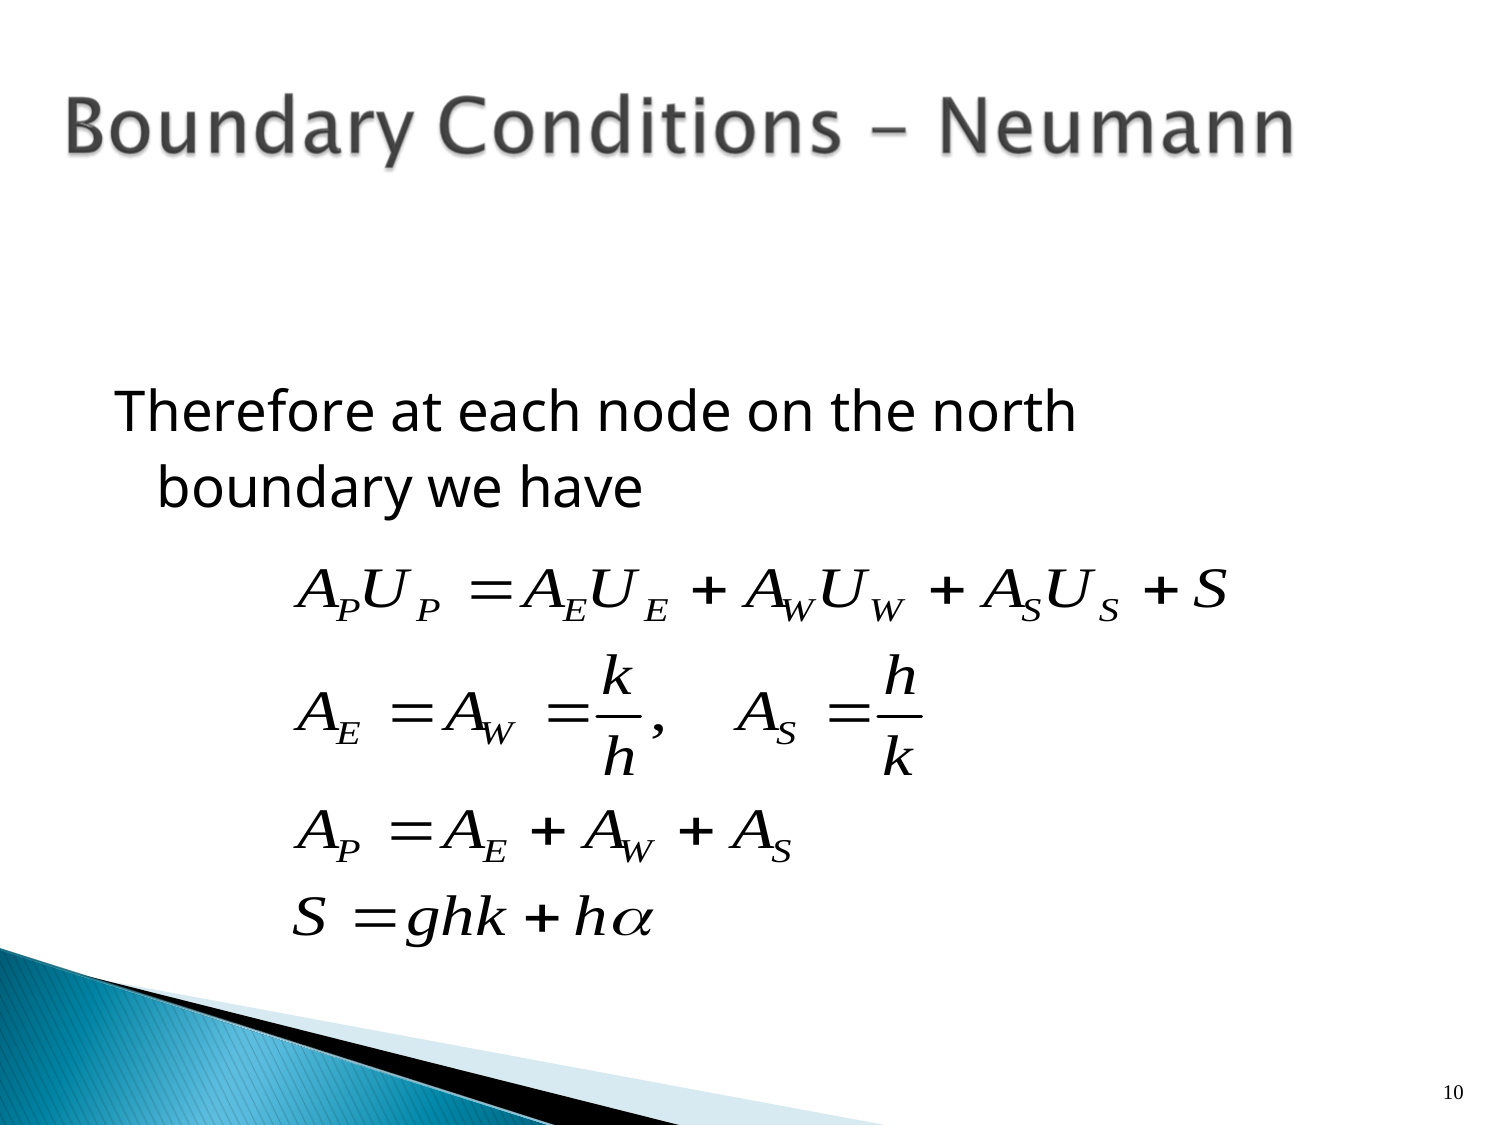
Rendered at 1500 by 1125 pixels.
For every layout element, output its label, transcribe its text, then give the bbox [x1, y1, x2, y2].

chart [281, 550, 1248, 961]
text_box <number> [1418, 1051, 1479, 1112]
list Therefore at each node on the north boundary we have [82, 363, 1301, 951]
picture [0, 946, 559, 1125]
text_box [9, 43, 1427, 224]
